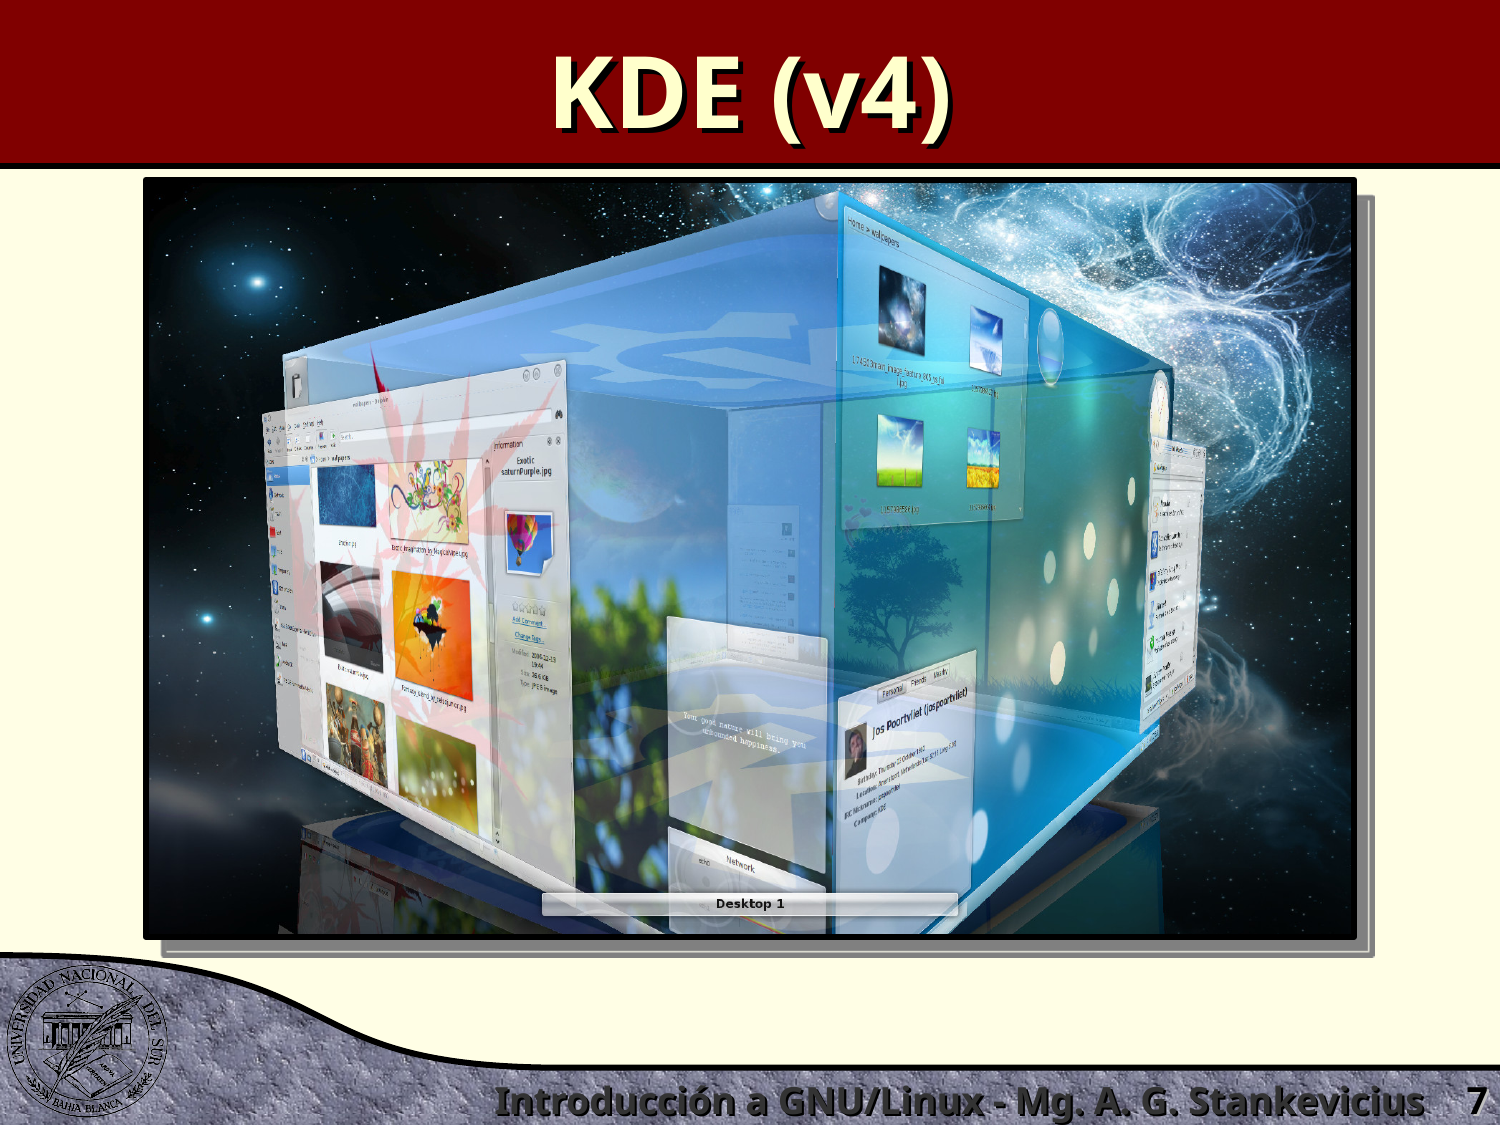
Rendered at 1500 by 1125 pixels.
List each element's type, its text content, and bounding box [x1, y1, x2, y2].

title KDE (v4) [15, 12, 1485, 153]
picture [0, 956, 1500, 1125]
picture [1059, 1100, 1065, 1110]
picture [148, 182, 1352, 934]
